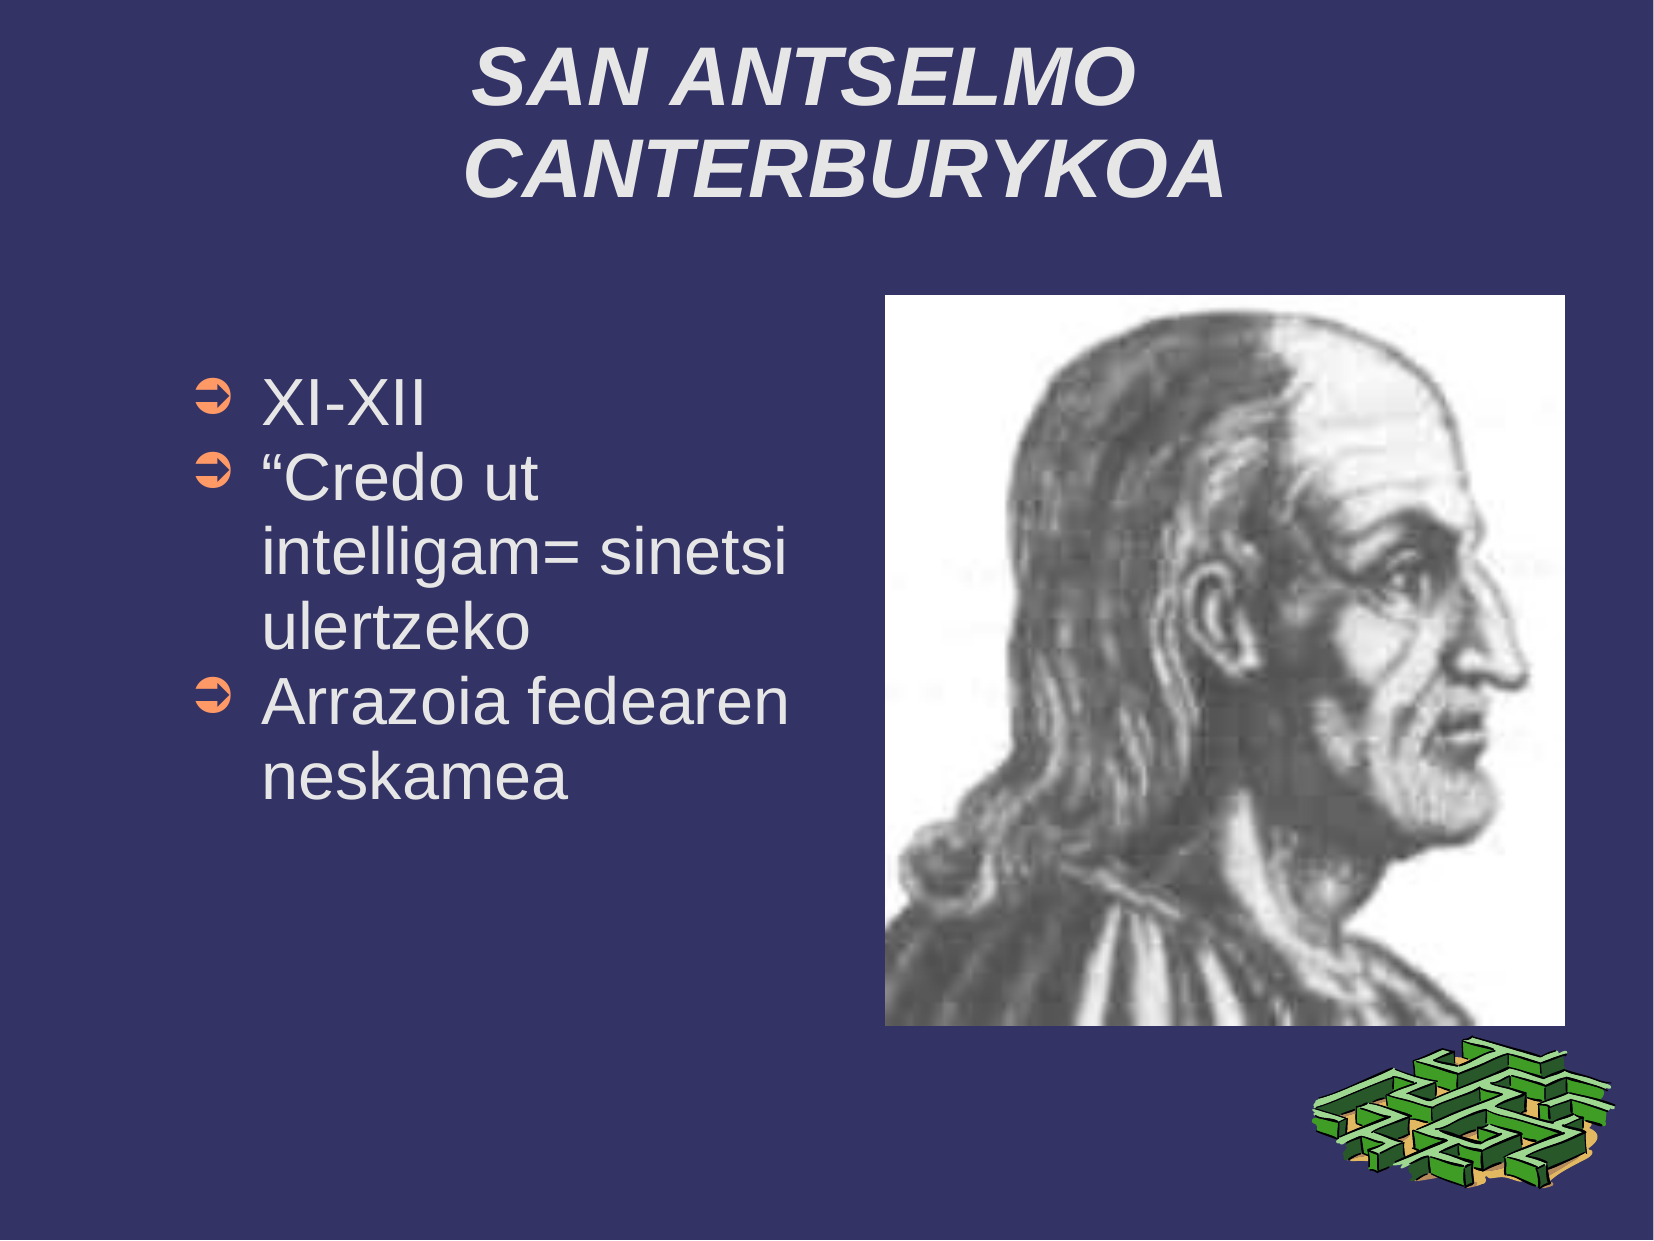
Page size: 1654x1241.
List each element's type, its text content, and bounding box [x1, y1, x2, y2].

title SAN ANTSELMO CANTERBURYKOA [121, 19, 1534, 227]
list XI-XII “Credo ut intelligam= sinetsi ulertzeko Arrazoia fedearen neskamea [178, 364, 858, 1147]
picture [885, 295, 1565, 1026]
